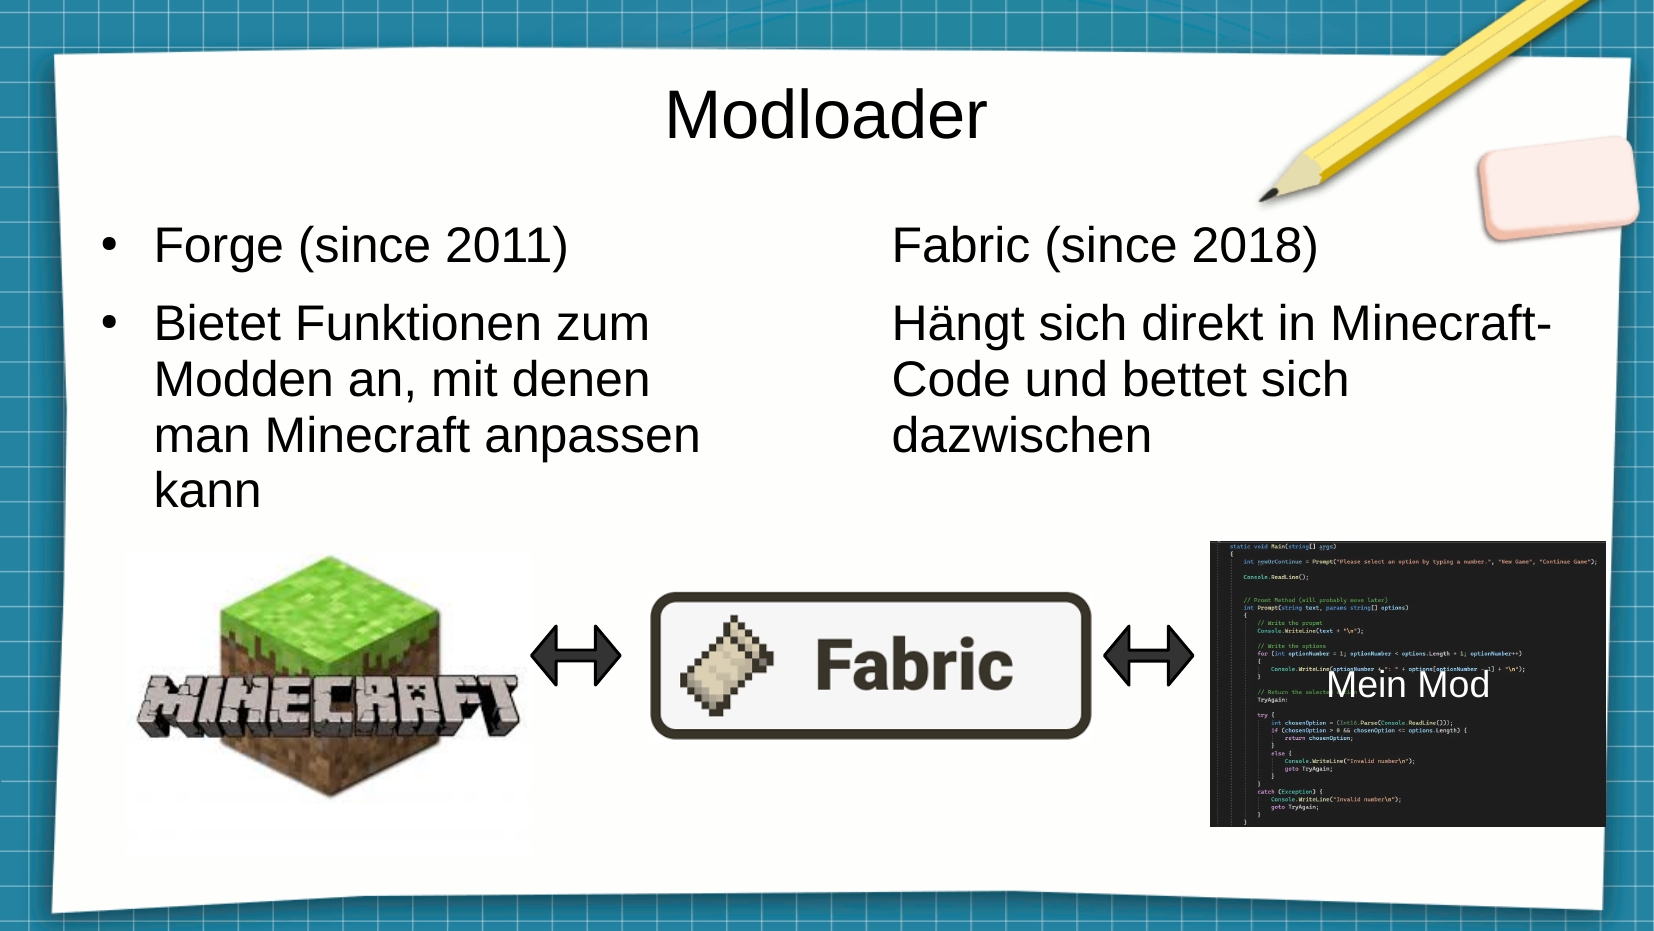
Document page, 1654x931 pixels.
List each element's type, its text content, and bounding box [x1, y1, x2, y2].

list Forge (since 2011) Fabric (since 2018) Bietet Funktionen zum Hängt sich direkt in Minecraft- Modden an, mit denen Code und bettet sich man Minecraft anpassen dazwischen kann [82, 217, 1571, 532]
title Modloader [82, 37, 1571, 193]
picture [0, 0, 1654, 931]
text_box [531, 625, 621, 686]
text_box [1104, 626, 1194, 686]
